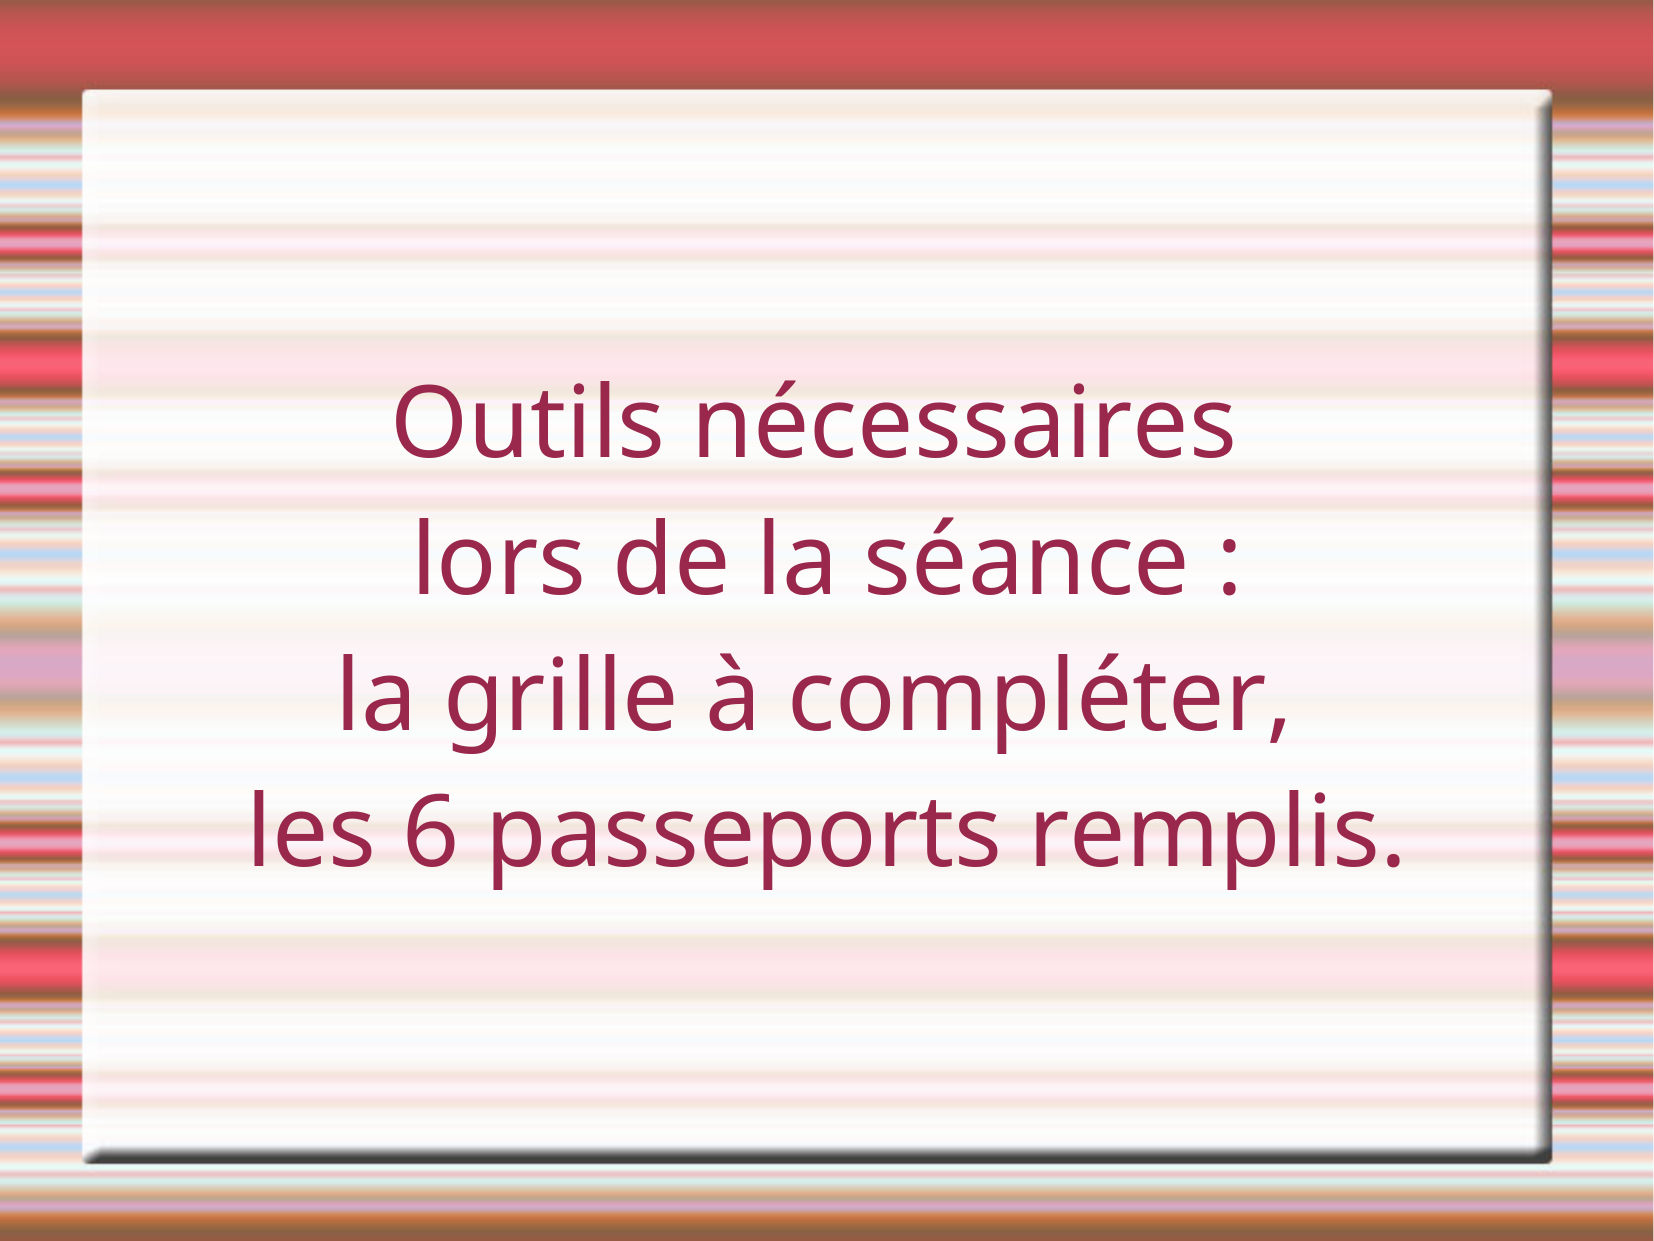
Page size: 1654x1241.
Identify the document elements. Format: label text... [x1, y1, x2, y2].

picture [0, 0, 1654, 1241]
subtitle Outils nécessaires lors de la séance : la grille à compléter, les 6 passeports remplis. [121, 122, 1534, 1125]
